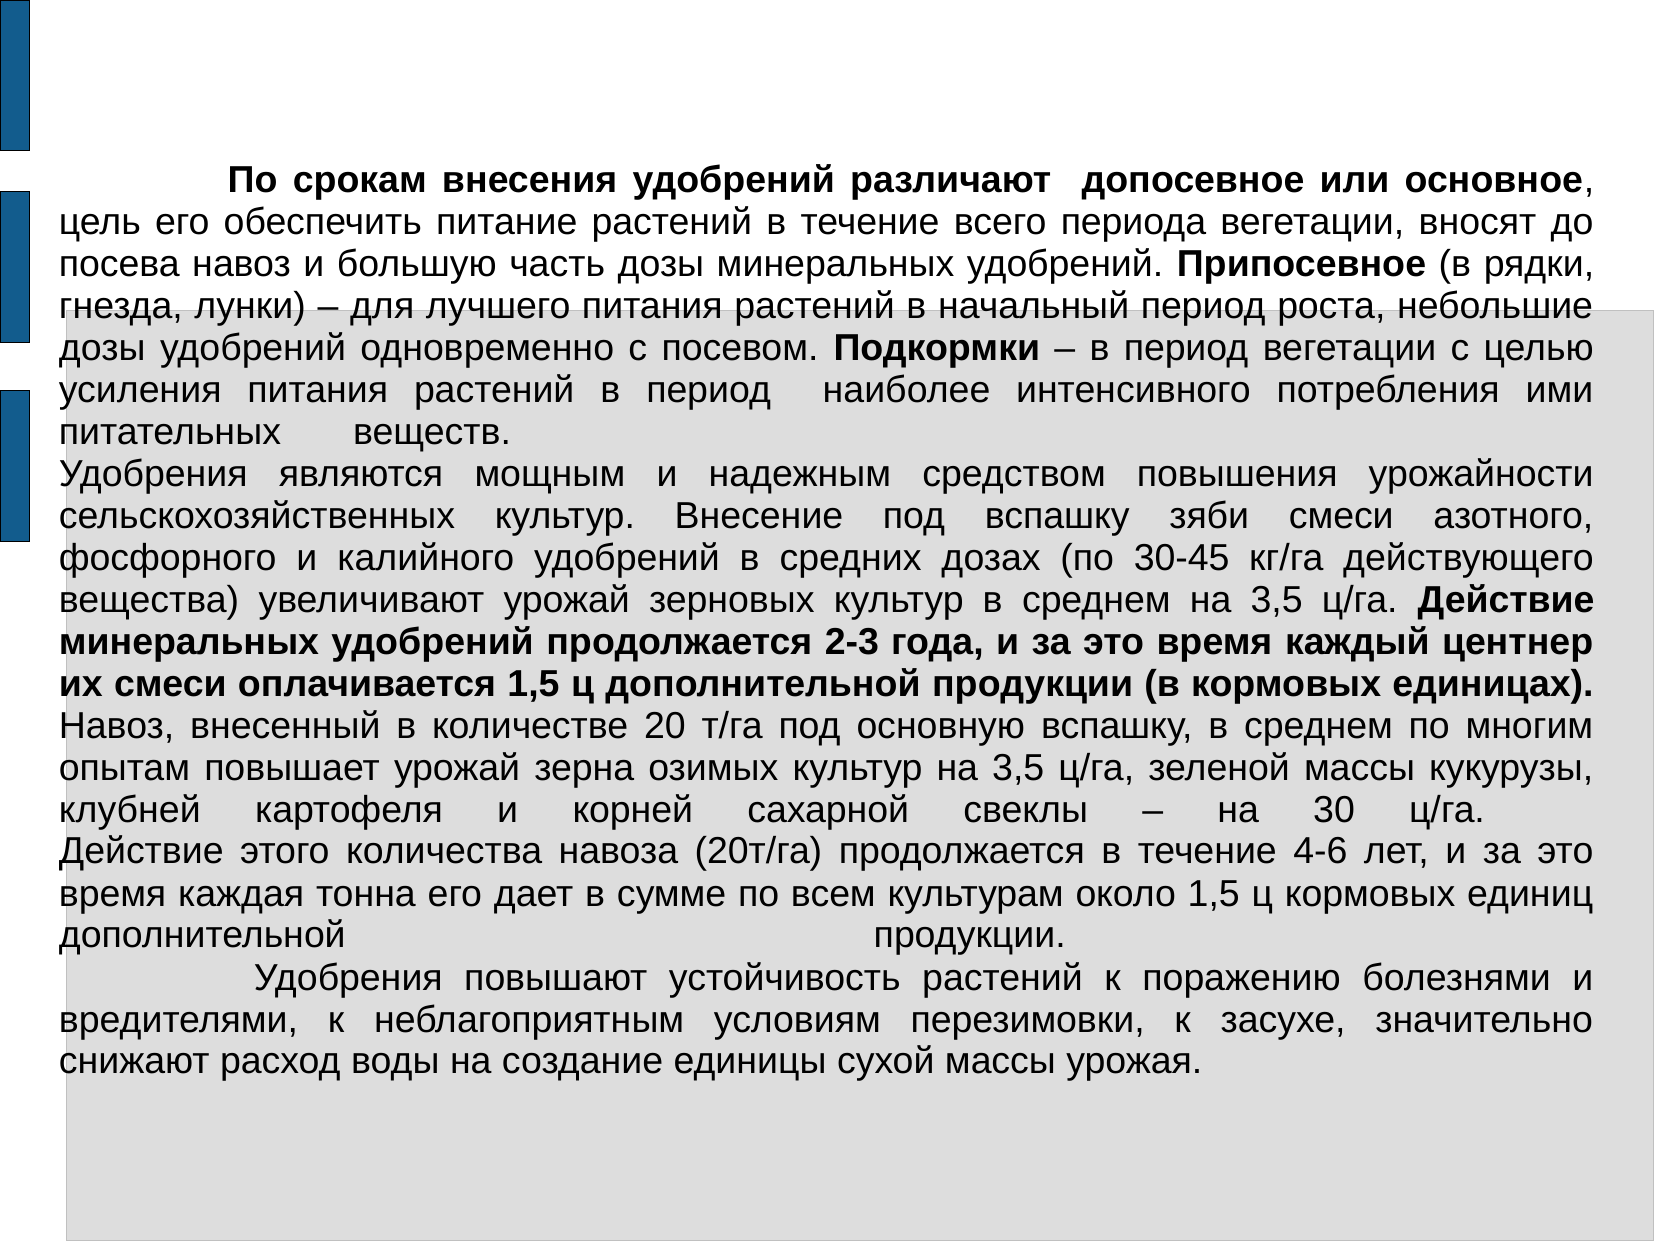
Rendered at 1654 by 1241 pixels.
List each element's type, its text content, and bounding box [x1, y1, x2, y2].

title По срокам внесения удобрений различают допосевное или основное, цель его обеспечить питание растений в течение всего периода вегетации, вносят до посева навоз и большую часть дозы минеральных удобрений. Припосевное (в рядки, гнезда, лунки) – для лучшего питания растений в начальный период роста, небольшие дозы удобрений одновременно с посевом. Подкормки – в период вегетации с целью усиления питания растений в период наиболее интенсивного потребления ими питательных веществ. Удобрения являются мощным и надежным средством повышения урожайности сельскохозяйственных культур. Внесение под вспашку зяби смеси азотного, фосфорного и калийного удобрений в средних дозах (по 30-45 кг/га действующего вещества) увеличивают урожай зерновых культур в среднем на 3,5 ц/га. Действие минеральных удобрений продолжается 2-3 года, и за это время каждый центнер их смеси оплачивается 1,5 ц дополнительной продукции (в кормовых единицах). Навоз, внесенный в количестве 20 т/га под основную вспашку, в среднем по многим опытам повышает урожай зерна озимых культур на 3,5 ц/га, зеленой массы кукурузы, клубней картофеля и корней сахарной свеклы – на 30 ц/га. Действие этого количества навоза (20т/га) продолжается в течение 4-6 лет, и за это время каждая тонна его дает в сумме по всем культурам около 1,5 ц кормовых единиц дополнительной продукции. Удобрения повышают устойчивость растений к поражению болезнями и вредителями, к неблагоприятным условиям перезимовки, к засухе, значительно снижают расход воды на создание единицы сухой массы урожая. [59, 29, 1595, 1211]
